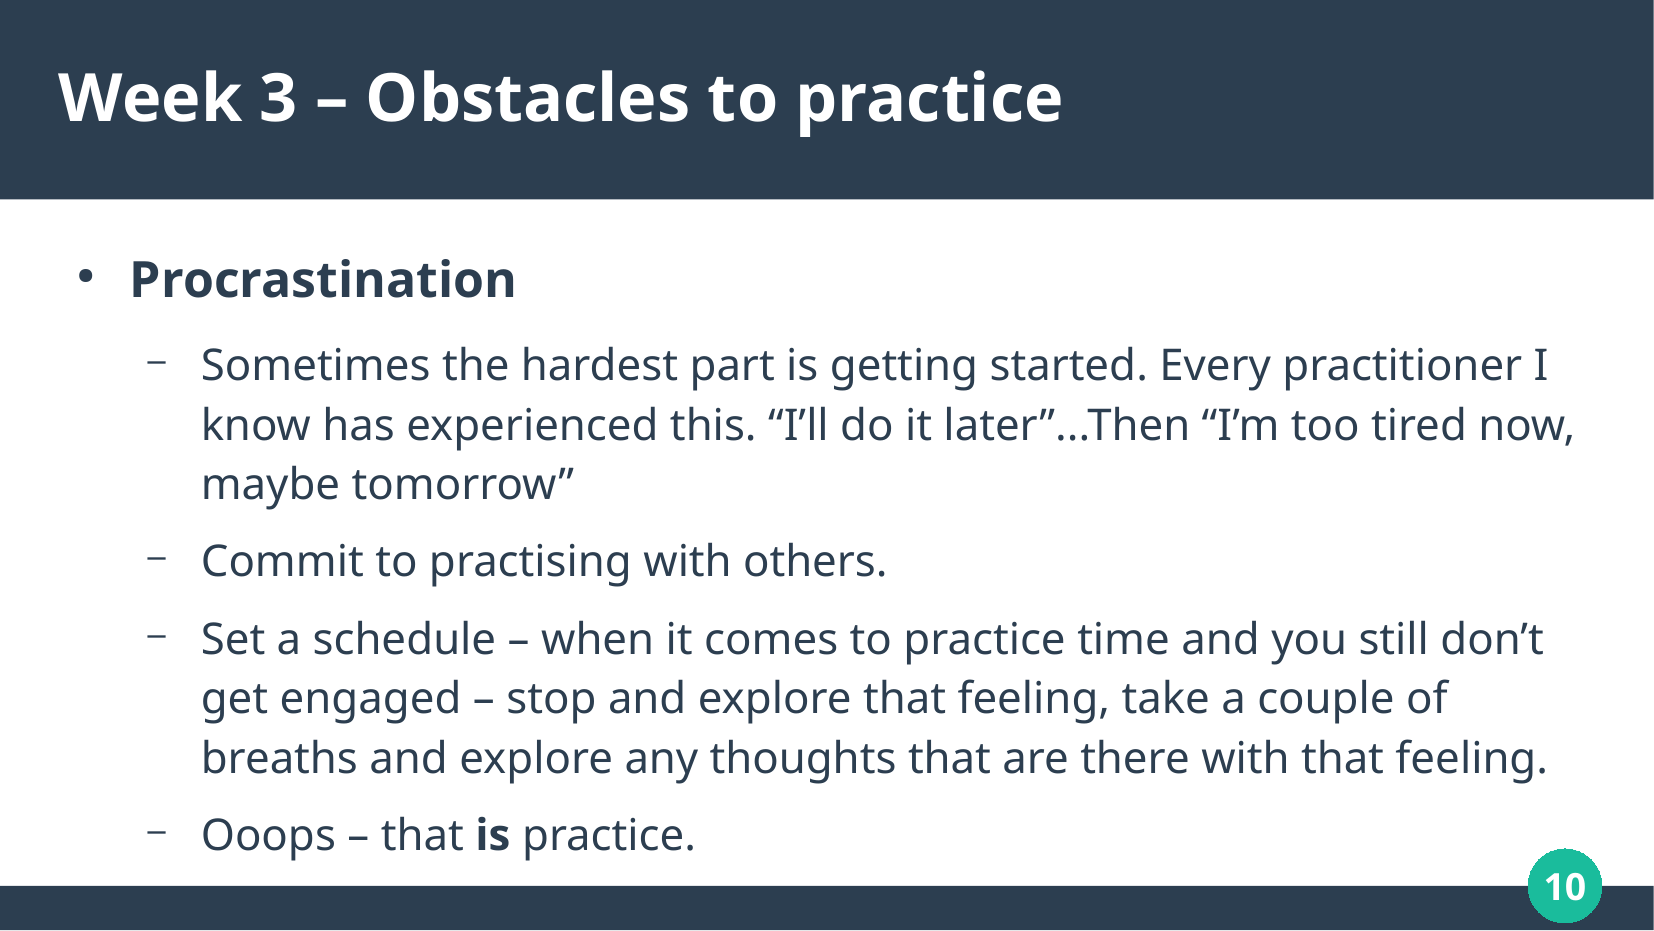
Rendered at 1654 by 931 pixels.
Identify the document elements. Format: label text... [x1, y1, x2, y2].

title Week 3 – Obstacles to practice [59, 37, 1595, 155]
list Procrastination Sometimes the hardest part is getting started. Every practitioner I know has experienced this. “I’ll do it later”...Then “I’m too tired now, maybe tomorrow” Commit to practising with others. Set a schedule – when it comes to practice time and you still don’t get engaged – stop and explore that feeling, take a couple of breaths and explore any thoughts that are there with that feeling. Ooops – that is practice. [59, 243, 1595, 864]
